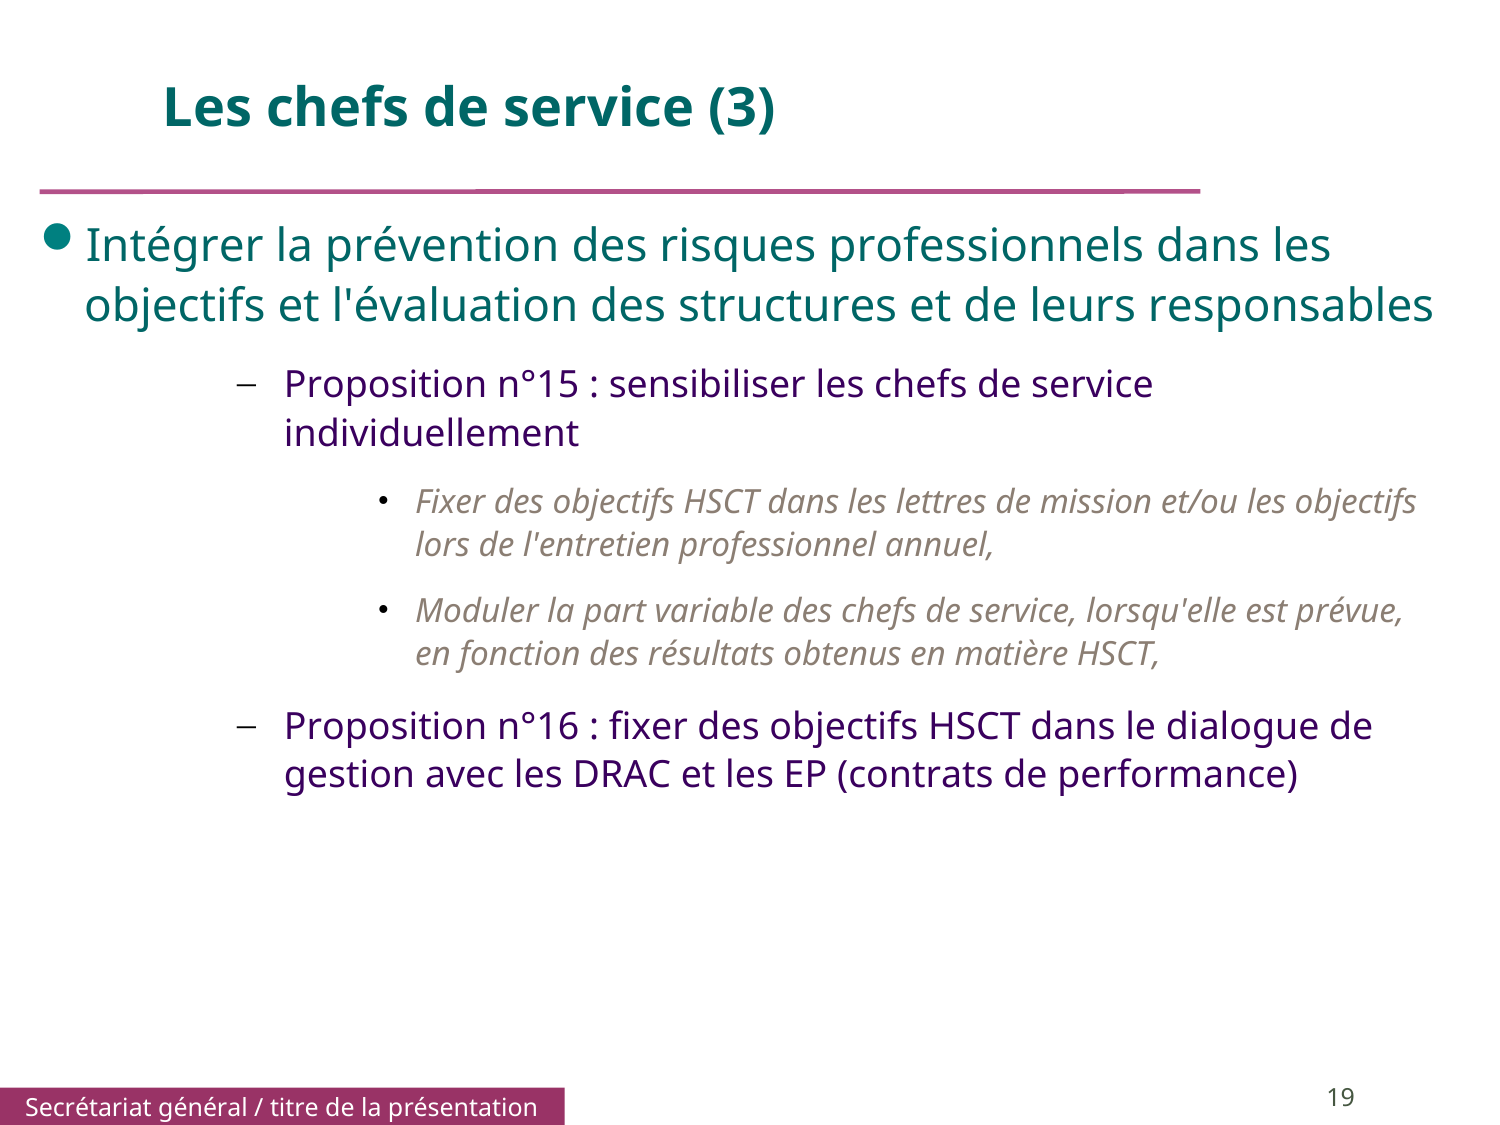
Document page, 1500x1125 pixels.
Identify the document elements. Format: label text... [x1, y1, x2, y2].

list Intégrer la prévention des risques professionnels dans les objectifs et l'évaluation des structures et de leurs responsables Proposition n°15 : sensibiliser les chefs de service individuellement Fixer des objectifs HSCT dans les lettres de mission et/ou les objectifs lors de l'entretien professionnel annuel, Moduler la part variable des chefs de service, lorsqu'elle est prévue, en fonction des résultats obtenus en matière HSCT, Proposition n°16 : fixer des objectifs HSCT dans le dialogue de gestion avec les DRAC et les EP (contrats de performance) [25, 206, 1465, 1056]
title Les chefs de service (3) [147, 59, 1312, 148]
